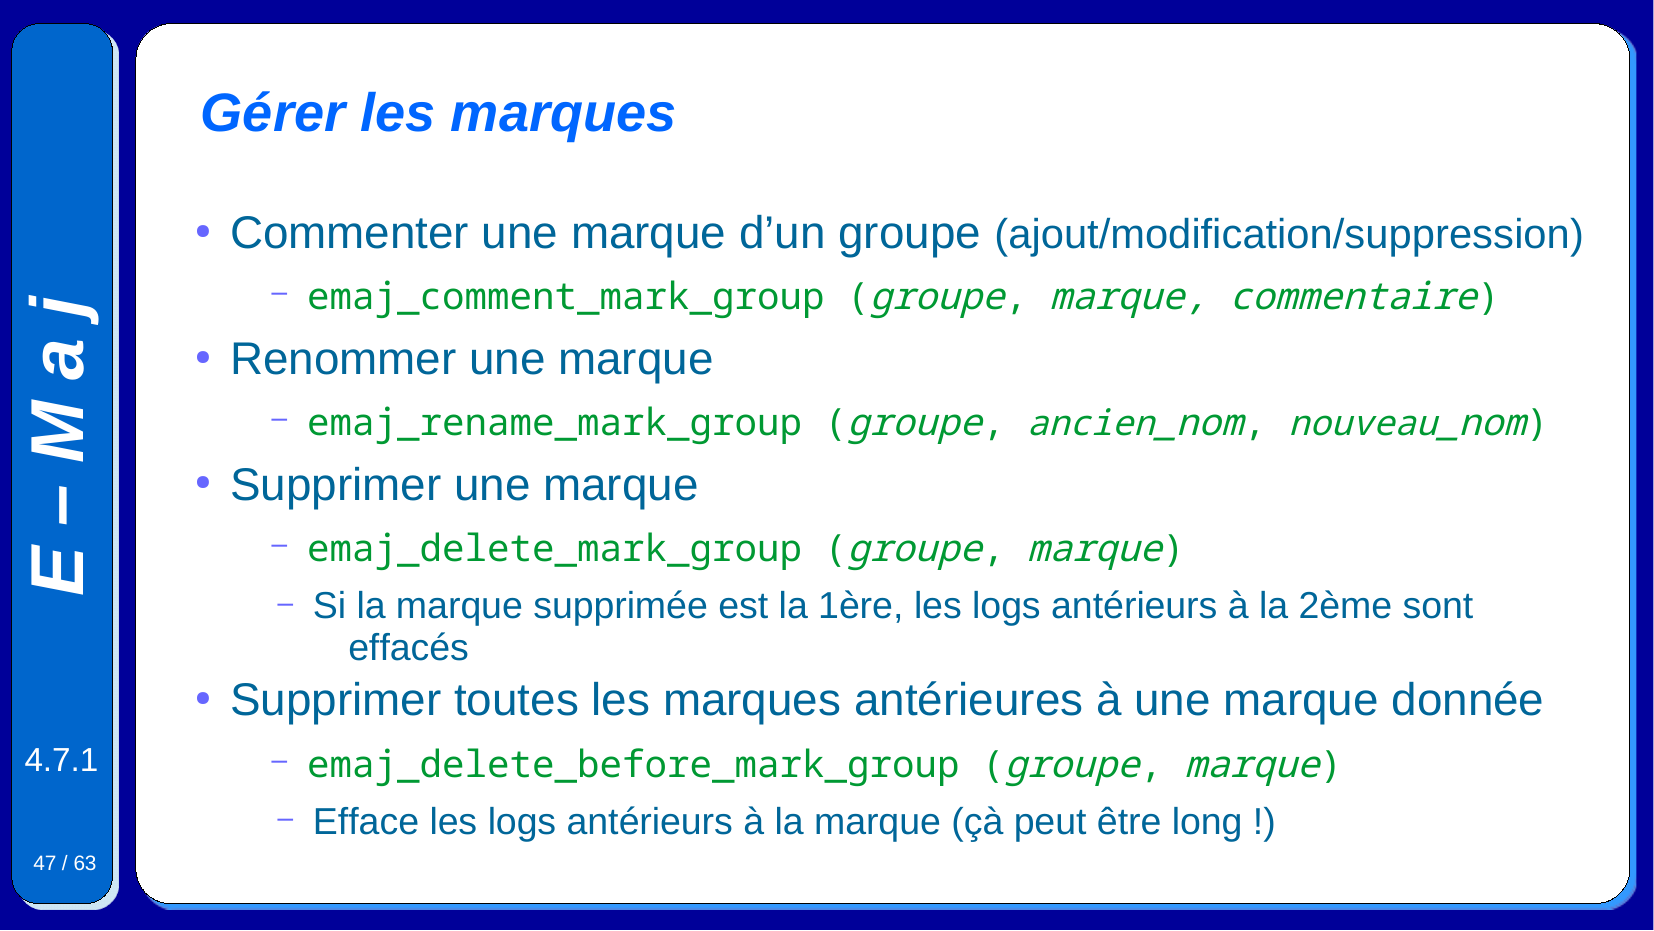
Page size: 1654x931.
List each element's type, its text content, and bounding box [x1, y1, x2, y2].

list Commenter une marque d’un groupe (ajout/modification/suppression) emaj_comment_mark_group (groupe, marque, commentaire) Renommer une marque emaj_rename_mark_group (groupe, ancien_nom, nouveau_nom) Supprimer une marque emaj_delete_mark_group (groupe, marque) Si la marque supprimée est la 1ère, les logs antérieurs à la 2ème sont effacés Supprimer toutes les marques antérieures à une marque donnée emaj_delete_before_mark_group (groupe, marque) Efface les logs antérieurs à la marque (çà peut être long !) [177, 206, 1587, 827]
title Gérer les marques [200, 34, 1575, 191]
